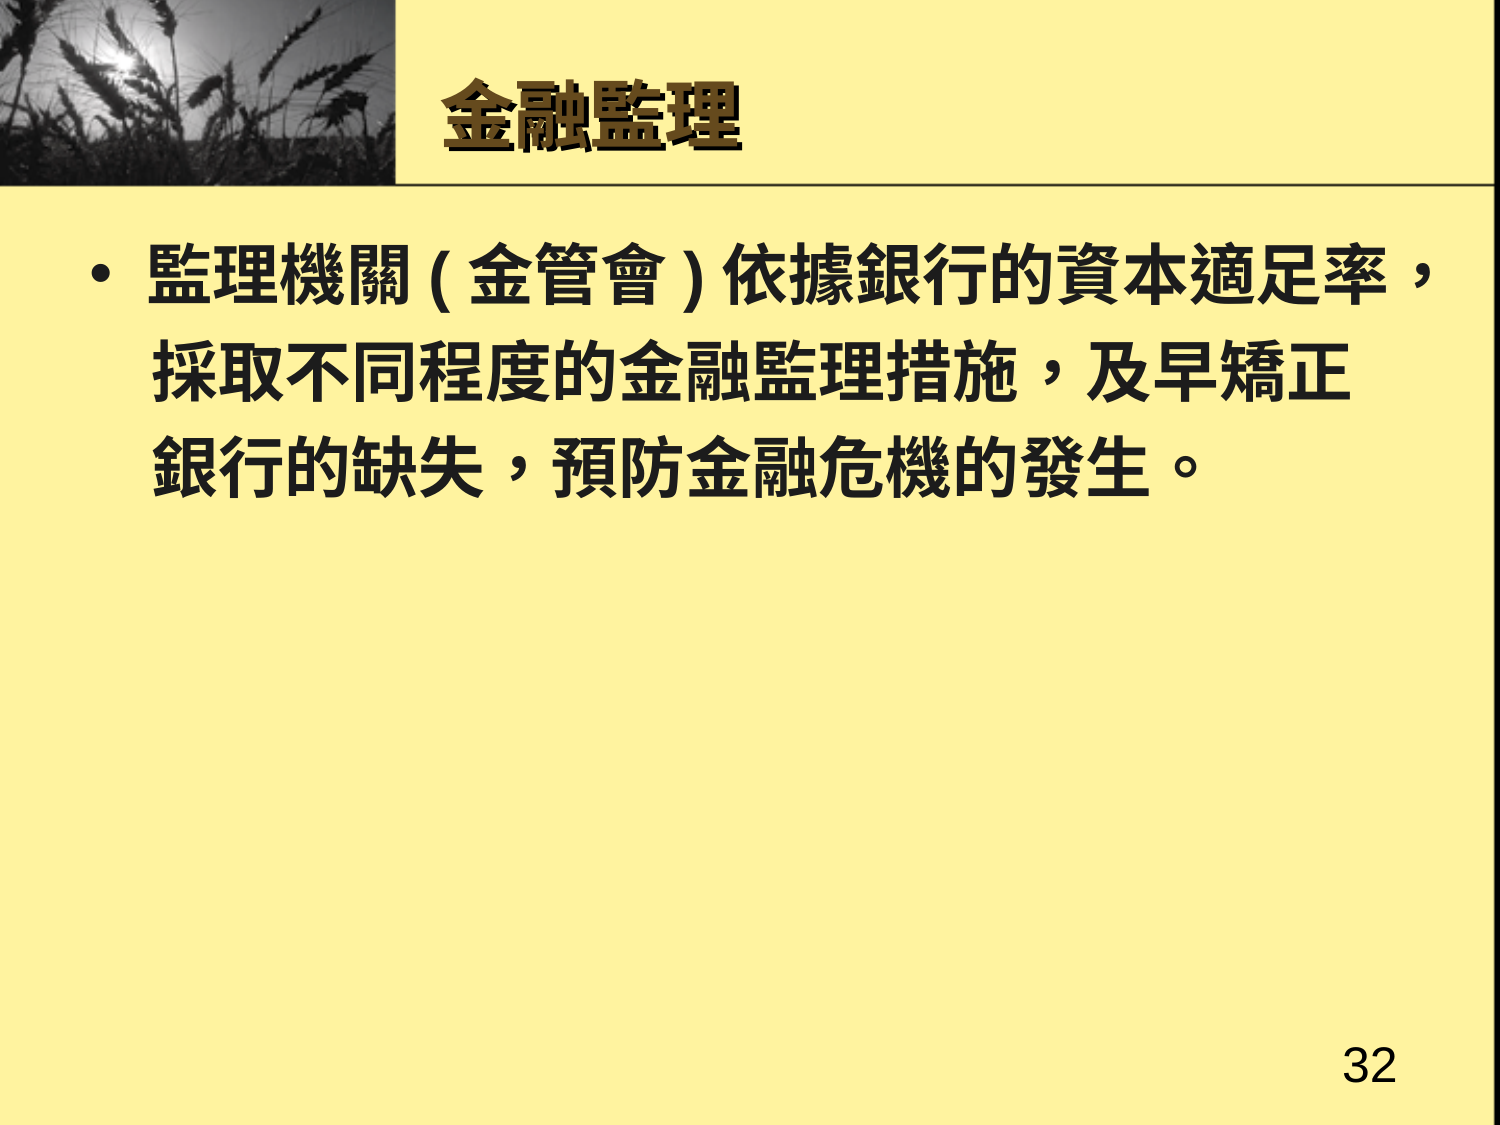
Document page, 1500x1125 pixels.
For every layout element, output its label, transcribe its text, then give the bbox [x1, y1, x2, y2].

picture [0, 0, 1500, 1125]
list 監理機關(金管會)依據銀行的資本適足率， 採取不同程度的金融監理措施，及早矯正 銀行的缺失，預防金融危機的發生。 [75, 224, 1413, 976]
title 金融監理 [424, 14, 1413, 211]
